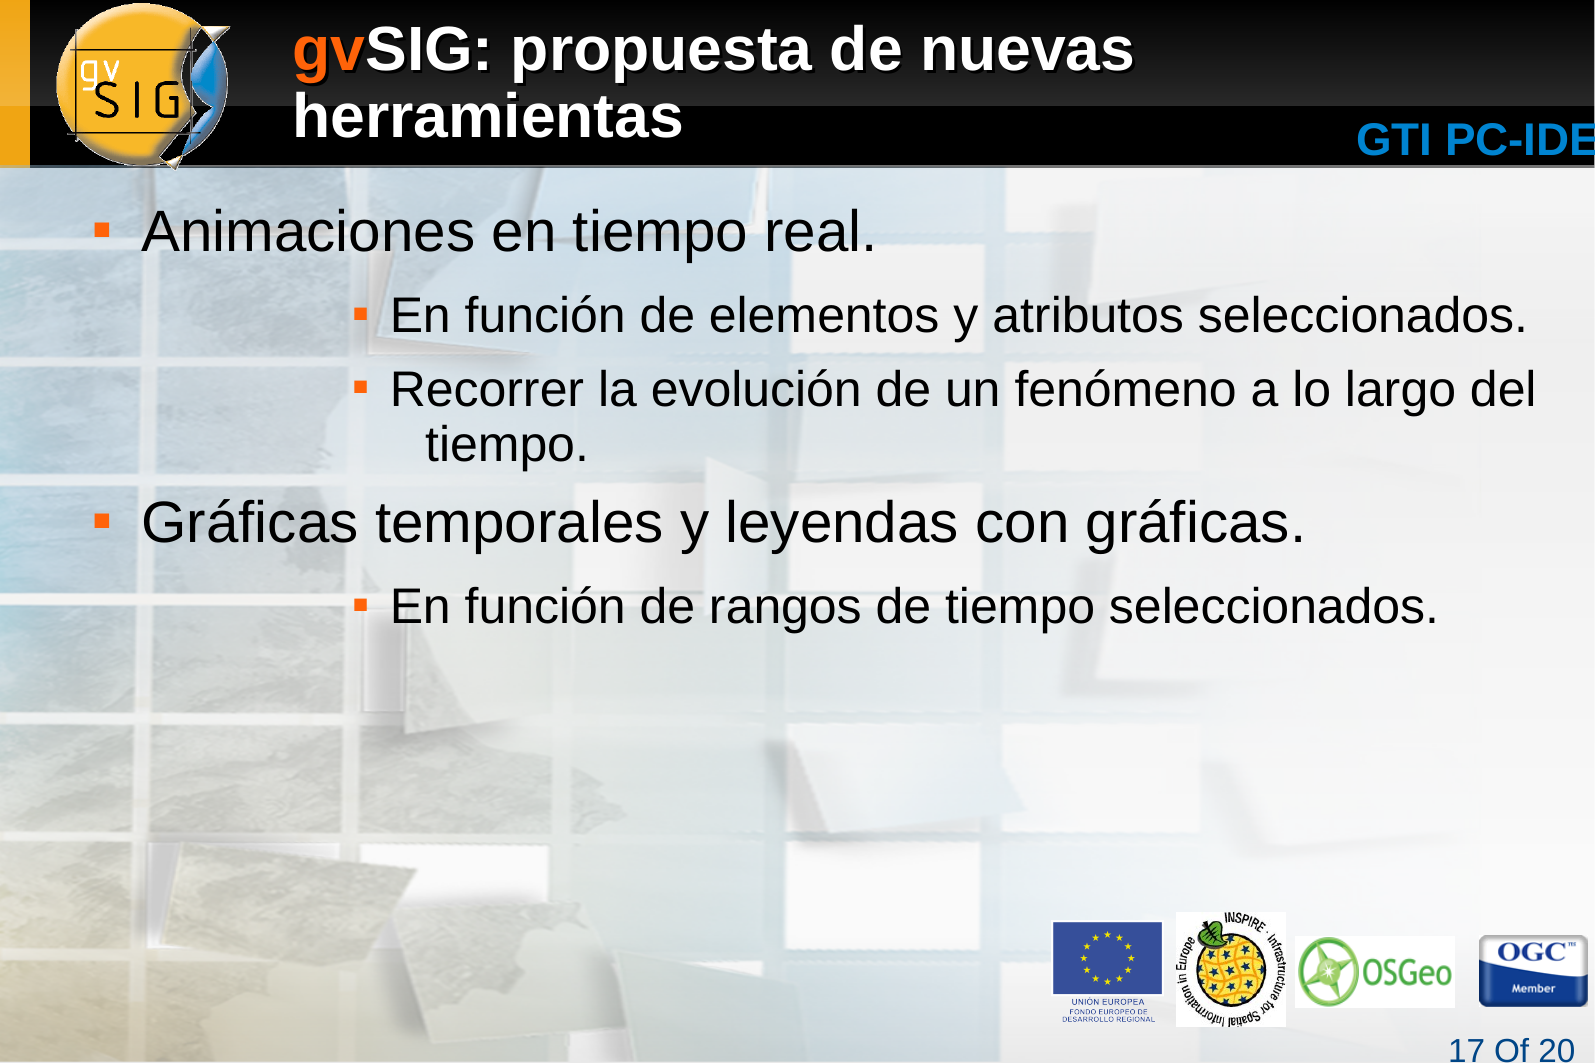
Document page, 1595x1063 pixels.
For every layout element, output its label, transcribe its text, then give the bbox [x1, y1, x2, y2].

picture [1579, 142, 1595, 150]
picture [0, 0, 1595, 1063]
picture [1579, 129, 1595, 136]
text_box gvSIG: propuesta de nuevas herramientas [277, 9, 1388, 162]
picture [1554, 129, 1561, 149]
list Animaciones en tiempo real. En función de elementos y atributos seleccionados. Recorrer la evolución de un fenómeno a lo largo del tiempo. Gráficas temporales y leyendas con gráficas. En función de rangos de tiempo seleccionados. [0, 94, 1554, 797]
